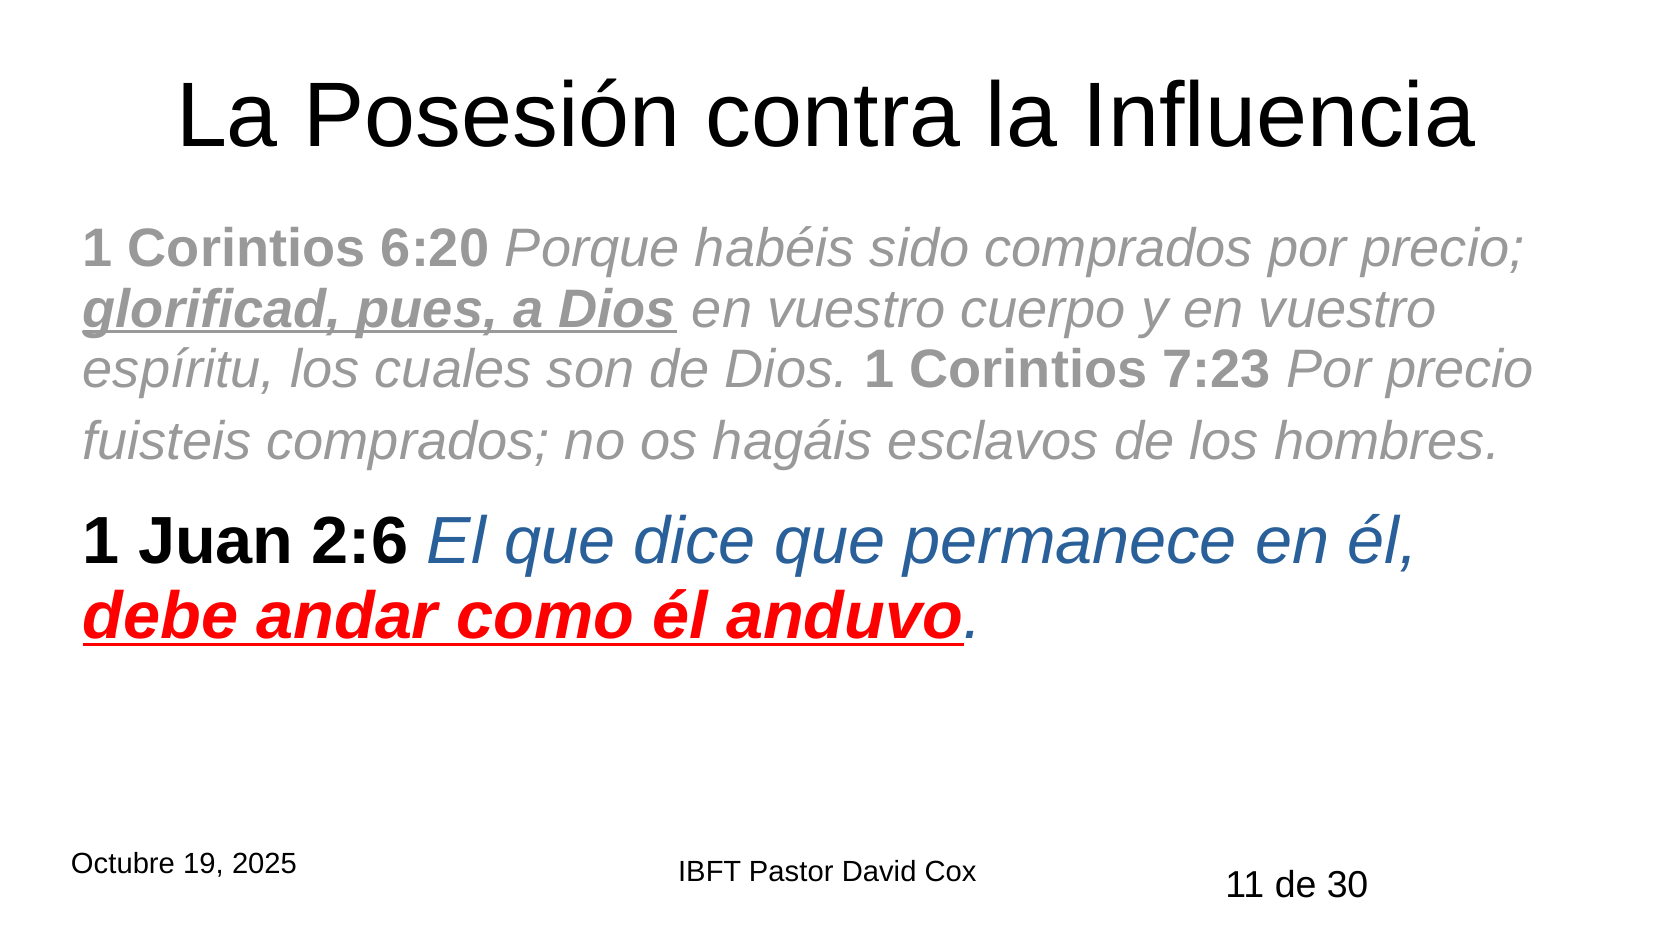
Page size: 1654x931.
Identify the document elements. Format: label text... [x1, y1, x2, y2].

text_box <number> de 30 [1210, 856, 1418, 931]
title La Posesión contra la Influencia [82, 37, 1571, 193]
text_box IBFT Pastor David Cox [565, 847, 1090, 912]
list 1 Corintios 6:20 Porque habéis sido comprados por precio; glorificad, pues, a Dios en vuestro cuerpo y en vuestro espíritu, los cuales son de Dios. 1 Corintios 7:23 Por precio fuisteis comprados; no os hagáis esclavos de los hombres. 1 Juan 2:6 El que dice que permanece en él, debe andar como él anduvo. [82, 217, 1571, 758]
text_box Octubre 19, 2025 [56, 806, 451, 922]
